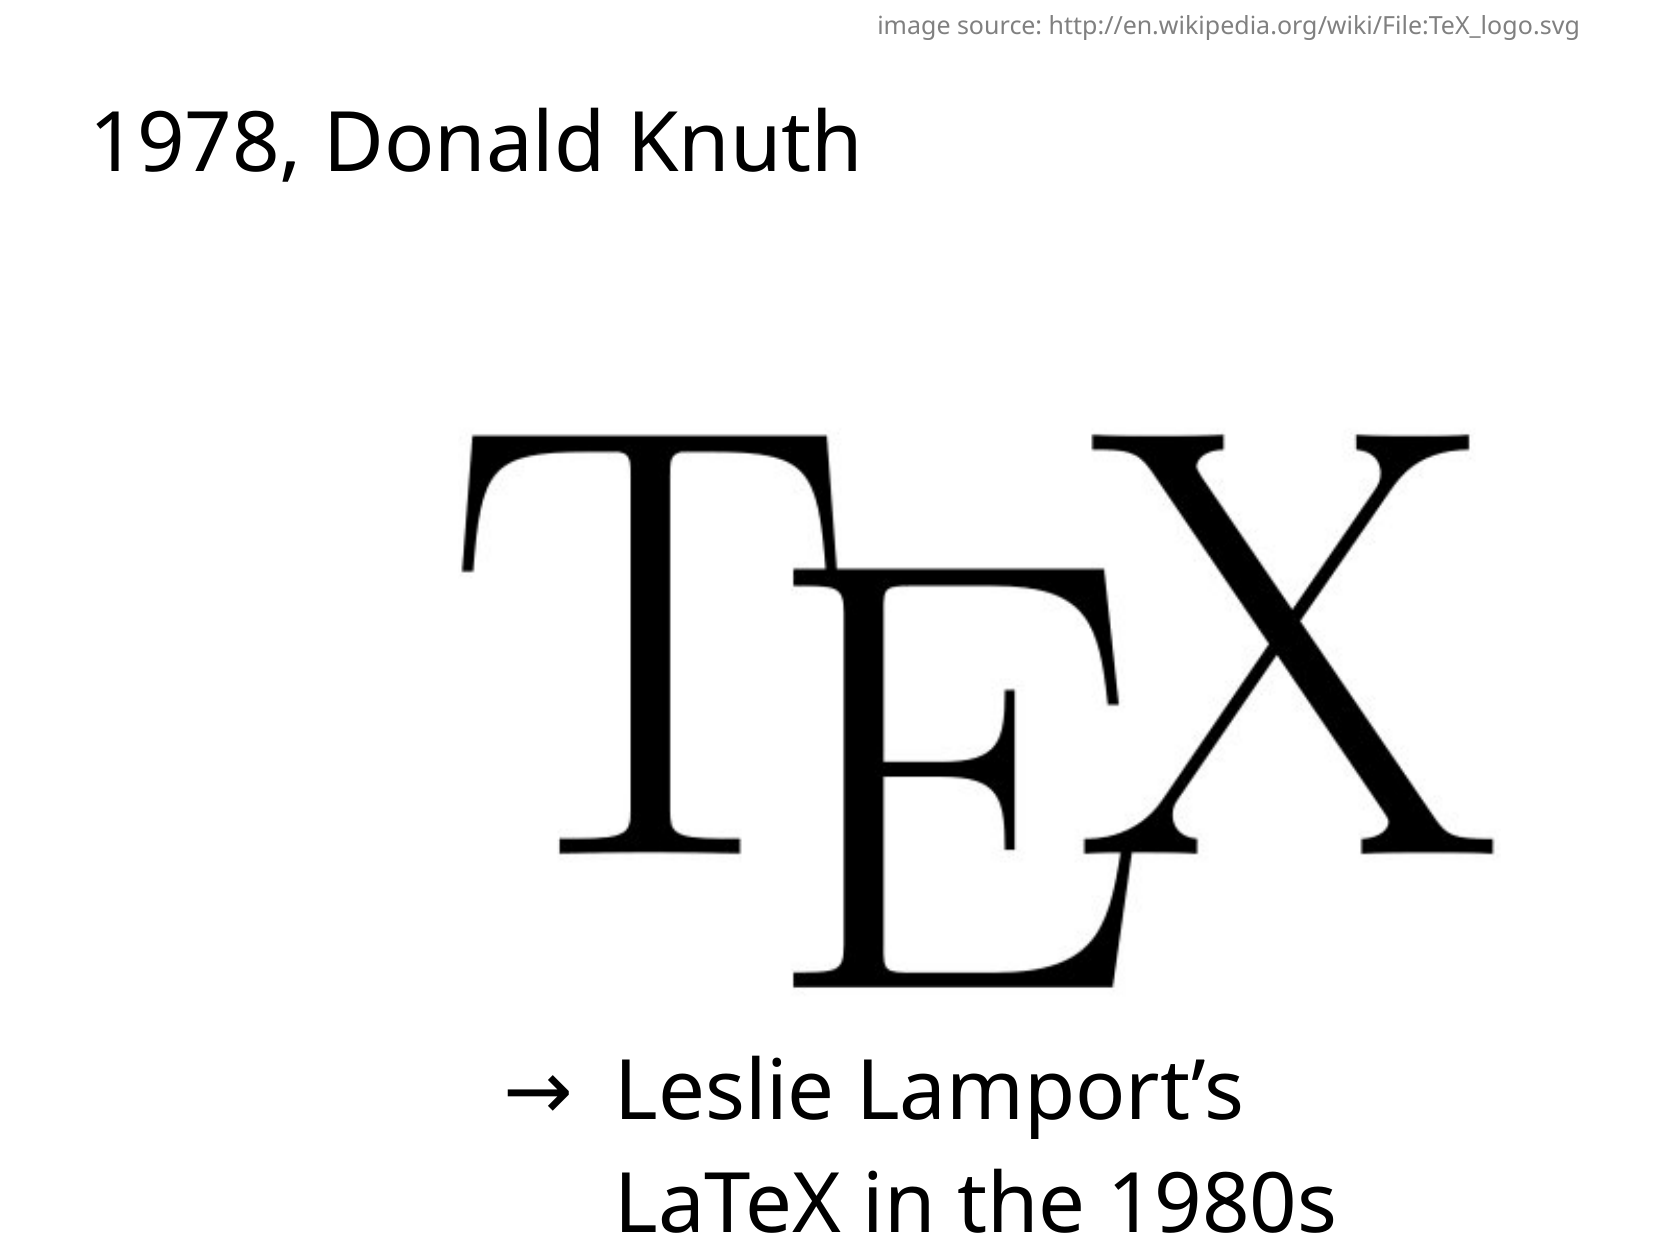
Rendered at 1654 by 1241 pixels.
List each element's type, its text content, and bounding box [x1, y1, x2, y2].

picture [458, 412, 1501, 1011]
text_box image source: http://en.wikipedia.org/wiki/File:TeX_logo.svg [862, 0, 1654, 46]
text_box 1978, Donald Knuth [75, 75, 1088, 192]
text_box → Leslie Lamport’s LaTeX in the 1980s [450, 1022, 1576, 1241]
